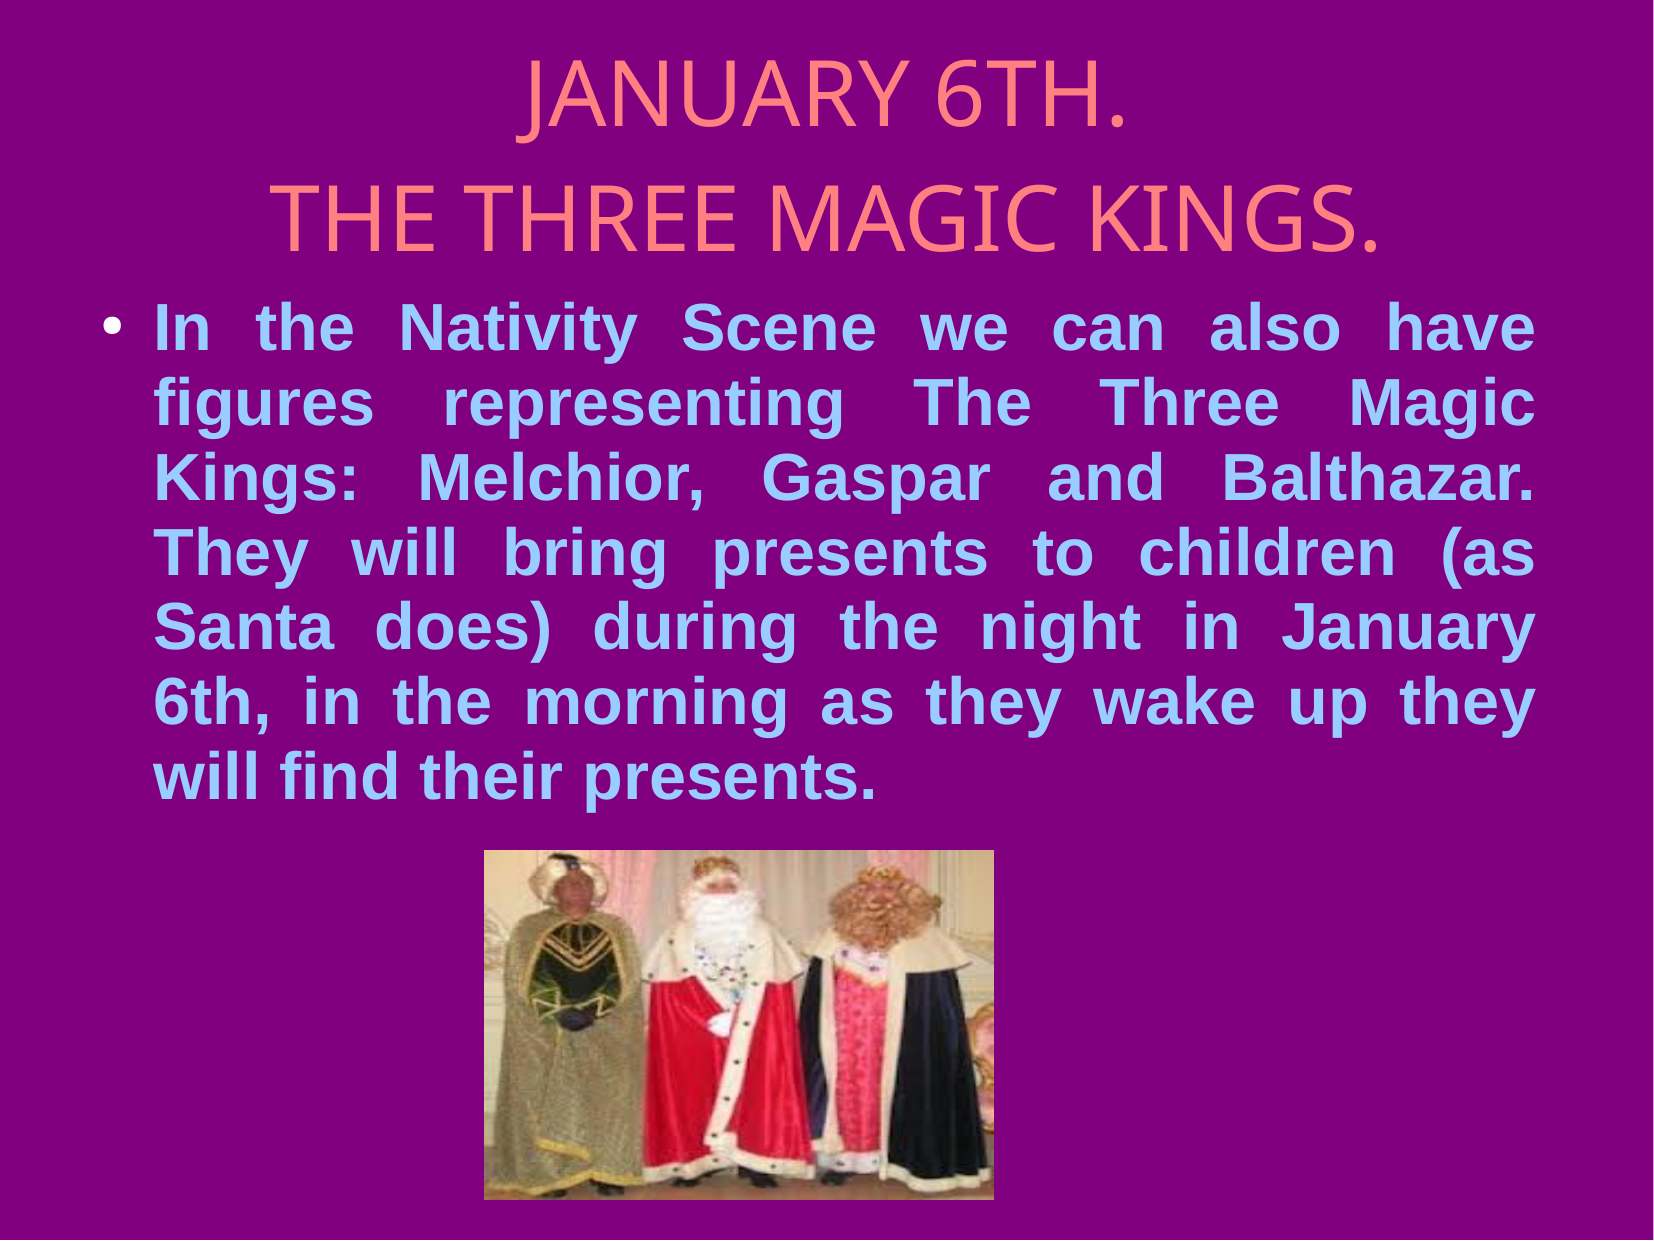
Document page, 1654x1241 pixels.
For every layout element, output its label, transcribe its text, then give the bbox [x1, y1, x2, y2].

title JANUARY 6TH. THE THREE MAGIC KINGS. [82, 25, 1571, 281]
list In the Nativity Scene we can also have figures representing The Three Magic Kings: Melchior, Gaspar and Balthazar. They will bring presents to children (as Santa does) during the night in January 6th, in the morning as they wake up they will find their presents. [82, 290, 1538, 1010]
picture [484, 850, 994, 1200]
